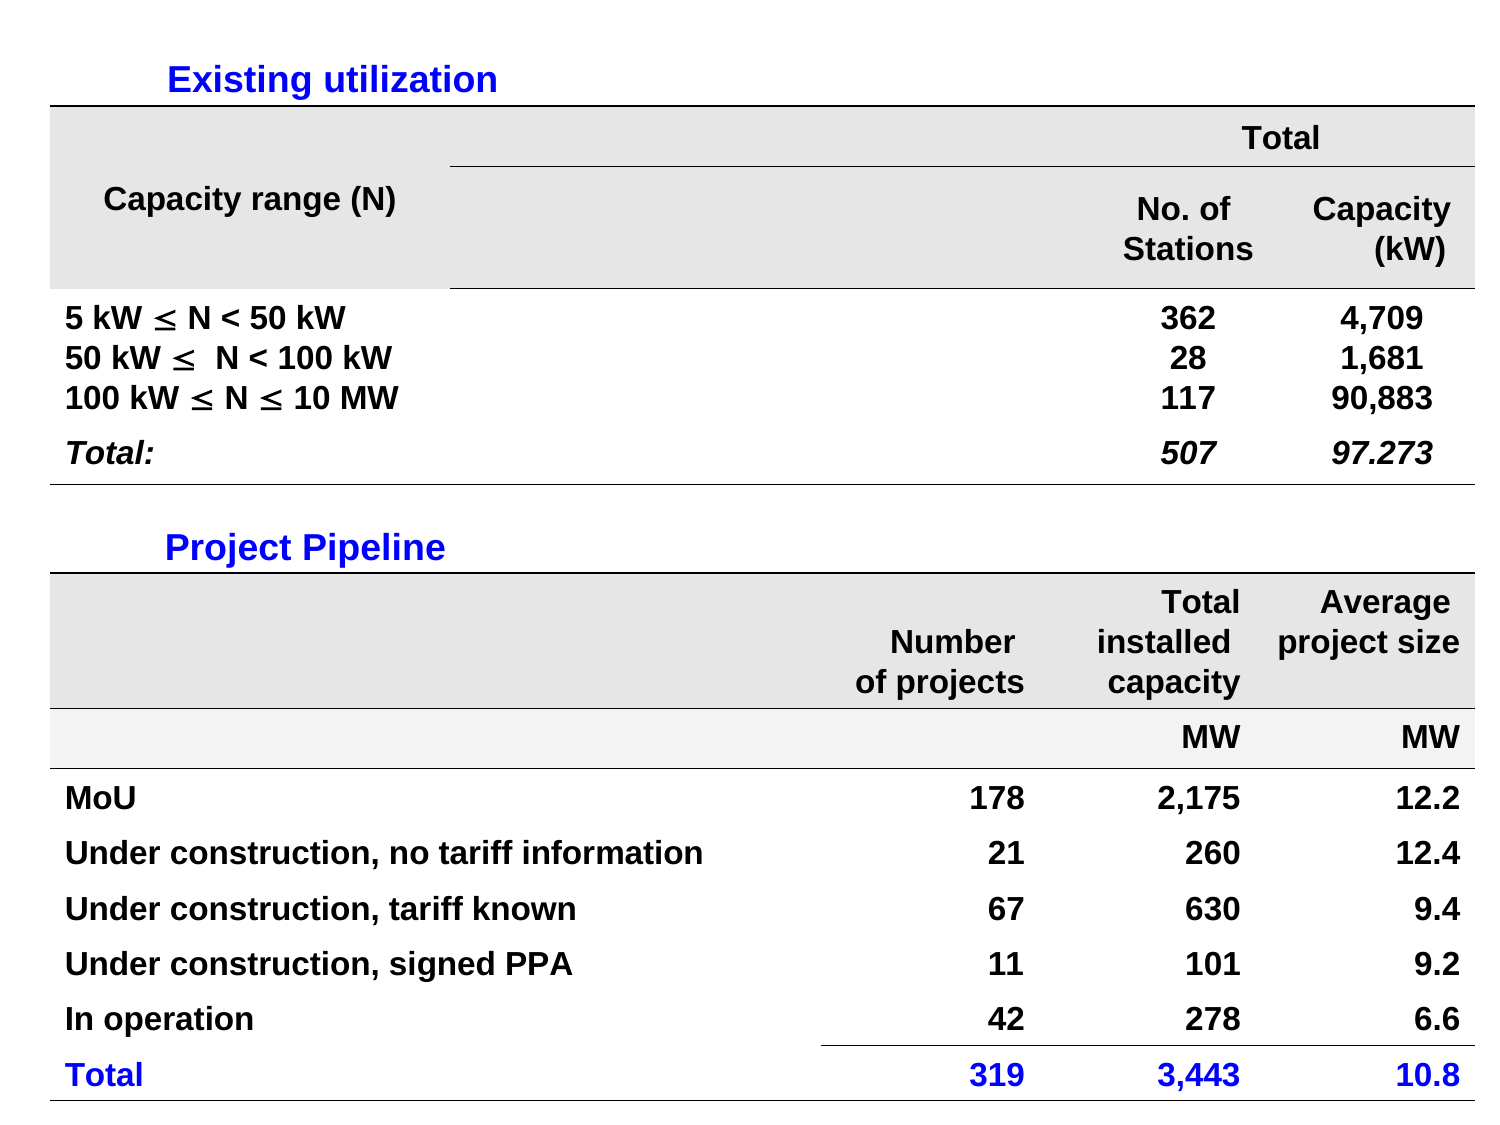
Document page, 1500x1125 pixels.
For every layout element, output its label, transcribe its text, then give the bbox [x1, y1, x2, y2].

table_cell [737, 424, 904, 484]
table_cell [821, 709, 1040, 768]
table_cell Under construction, no tariff information [50, 824, 821, 879]
table_cell MW [1255, 709, 1475, 768]
table_cell MW [1040, 709, 1255, 768]
table_cell 3,443 [1040, 1046, 1255, 1100]
table_cell Capacity (kW) [1289, 167, 1475, 288]
text_box Existing utilization [50, 47, 638, 105]
table_cell In operation [50, 990, 821, 1045]
table_header Number of projects [821, 576, 1040, 708]
table_cell [538, 289, 737, 424]
table_cell [450, 424, 538, 484]
table_cell Under construction, tariff known [50, 879, 821, 934]
table_header [737, 107, 1088, 166]
table_cell [538, 167, 737, 288]
table_cell [904, 289, 1088, 424]
table_cell 6.6 [1255, 990, 1475, 1045]
table_cell 278 [1040, 990, 1255, 1045]
table_cell 42 [821, 990, 1040, 1045]
table_cell 507 [1088, 424, 1289, 484]
table_header Average project size [1255, 574, 1475, 708]
table_cell 260 [1040, 824, 1255, 879]
table_cell Total: [50, 424, 450, 484]
table_cell 630 [1040, 879, 1255, 934]
table_cell 12.2 [1255, 769, 1475, 824]
table_cell 97.273 [1289, 424, 1475, 484]
table_cell 21 [821, 824, 1040, 879]
table_cell [737, 289, 904, 424]
table_header Capacity range (N) [50, 107, 450, 289]
table_cell 4,709 1,681 90,883 [1289, 289, 1475, 424]
table_cell 10.8 [1255, 1046, 1475, 1100]
table_cell [904, 424, 1088, 484]
table_header [450, 107, 737, 166]
table_header Total [1088, 107, 1475, 166]
table_cell Under construction, signed PPA [50, 934, 821, 990]
table_cell [450, 289, 538, 424]
table_cell Total [50, 1045, 821, 1100]
table_cell [50, 709, 821, 768]
table_cell 9.4 [1255, 879, 1475, 934]
table_cell 362 28 117 [1088, 289, 1289, 424]
table_cell 101 [1040, 934, 1255, 990]
text_box Project Pipeline [150, 514, 1126, 576]
table_cell [450, 167, 538, 288]
table_cell MoU [50, 769, 821, 824]
table_cell 178 [821, 769, 1040, 824]
table_header Total installed capacity [1040, 574, 1255, 708]
table_cell 9.2 [1255, 934, 1475, 990]
table_cell 5 kW  N < 50 kW 50 kW  N < 100 kW 100 kW  N  10 MW [50, 289, 450, 424]
table_cell 319 [821, 1046, 1040, 1100]
table_cell [904, 167, 1088, 288]
table_cell 67 [821, 879, 1040, 934]
table_header [50, 574, 821, 708]
table_cell 12.4 [1255, 824, 1475, 879]
table_cell 11 [821, 934, 1040, 990]
table_cell No. of Stations [1088, 167, 1289, 288]
table_cell 2,175 [1040, 769, 1255, 824]
table_cell [737, 167, 904, 288]
table_cell [538, 424, 737, 484]
